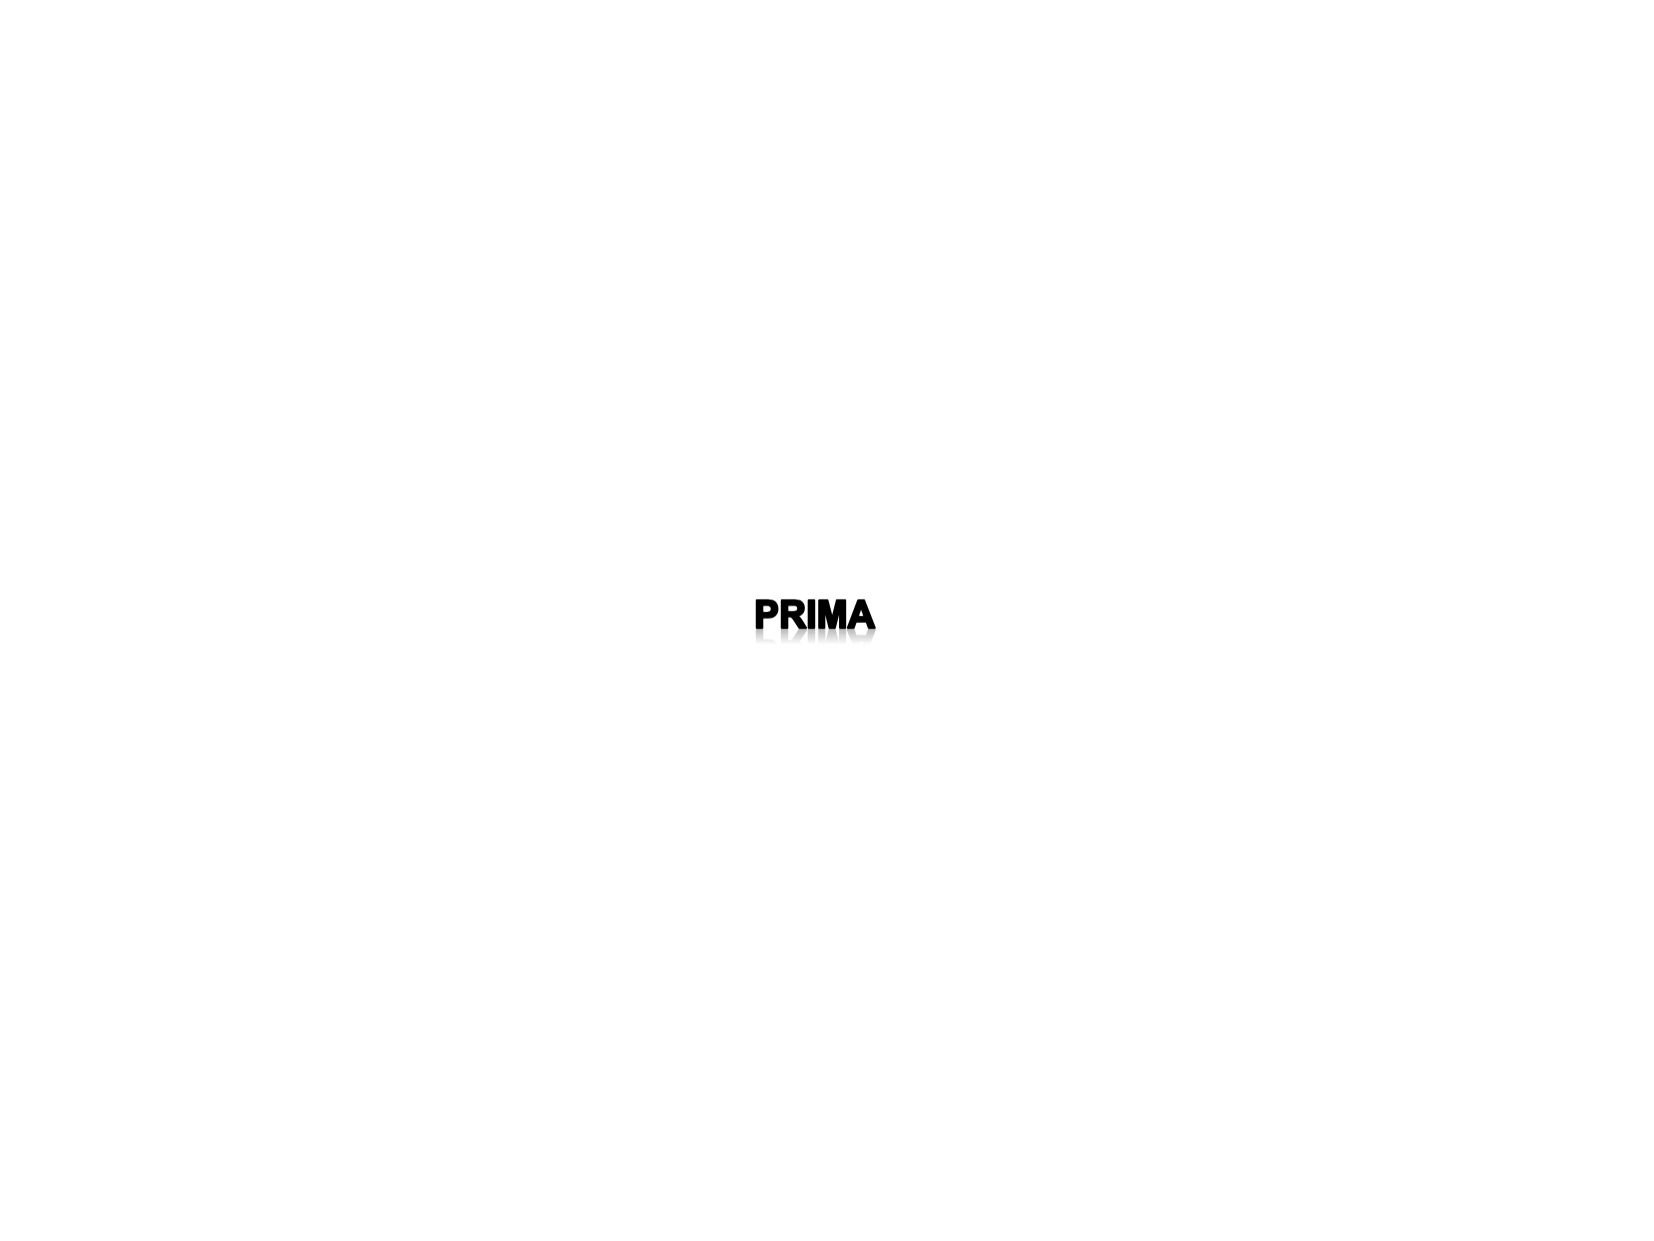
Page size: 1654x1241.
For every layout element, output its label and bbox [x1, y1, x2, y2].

picture [739, 585, 892, 665]
